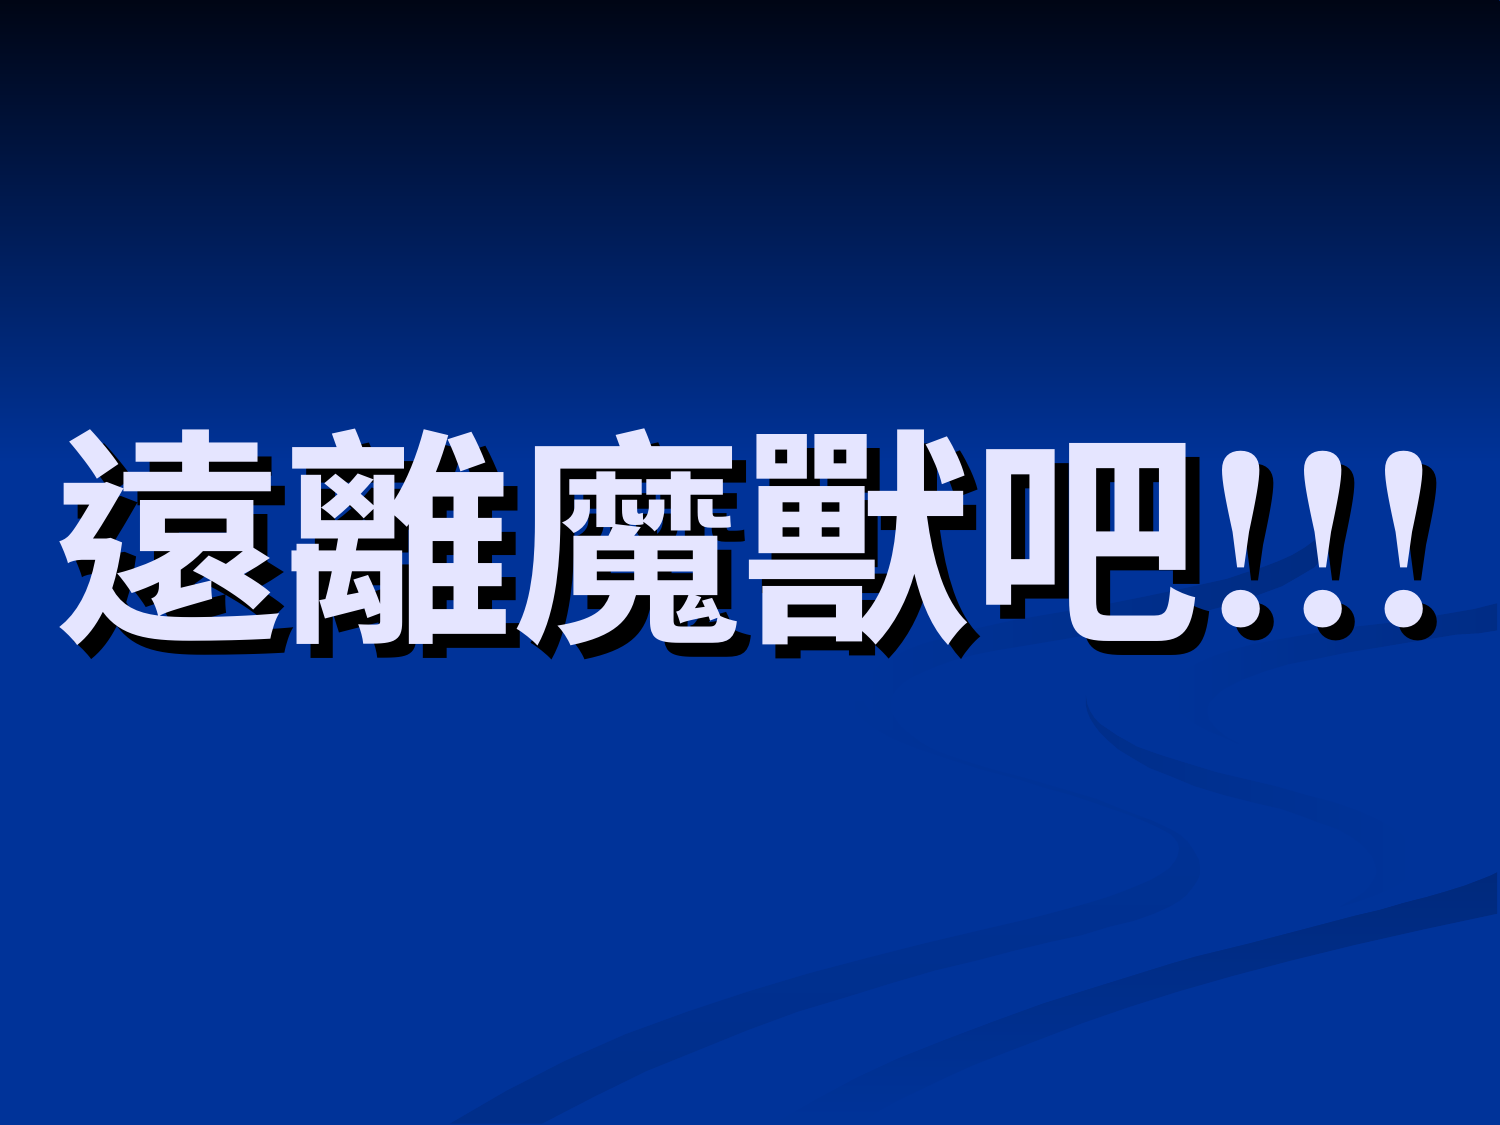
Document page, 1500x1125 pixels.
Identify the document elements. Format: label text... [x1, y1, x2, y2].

text_box 遠離魔獸吧!!! [0, 278, 1500, 787]
